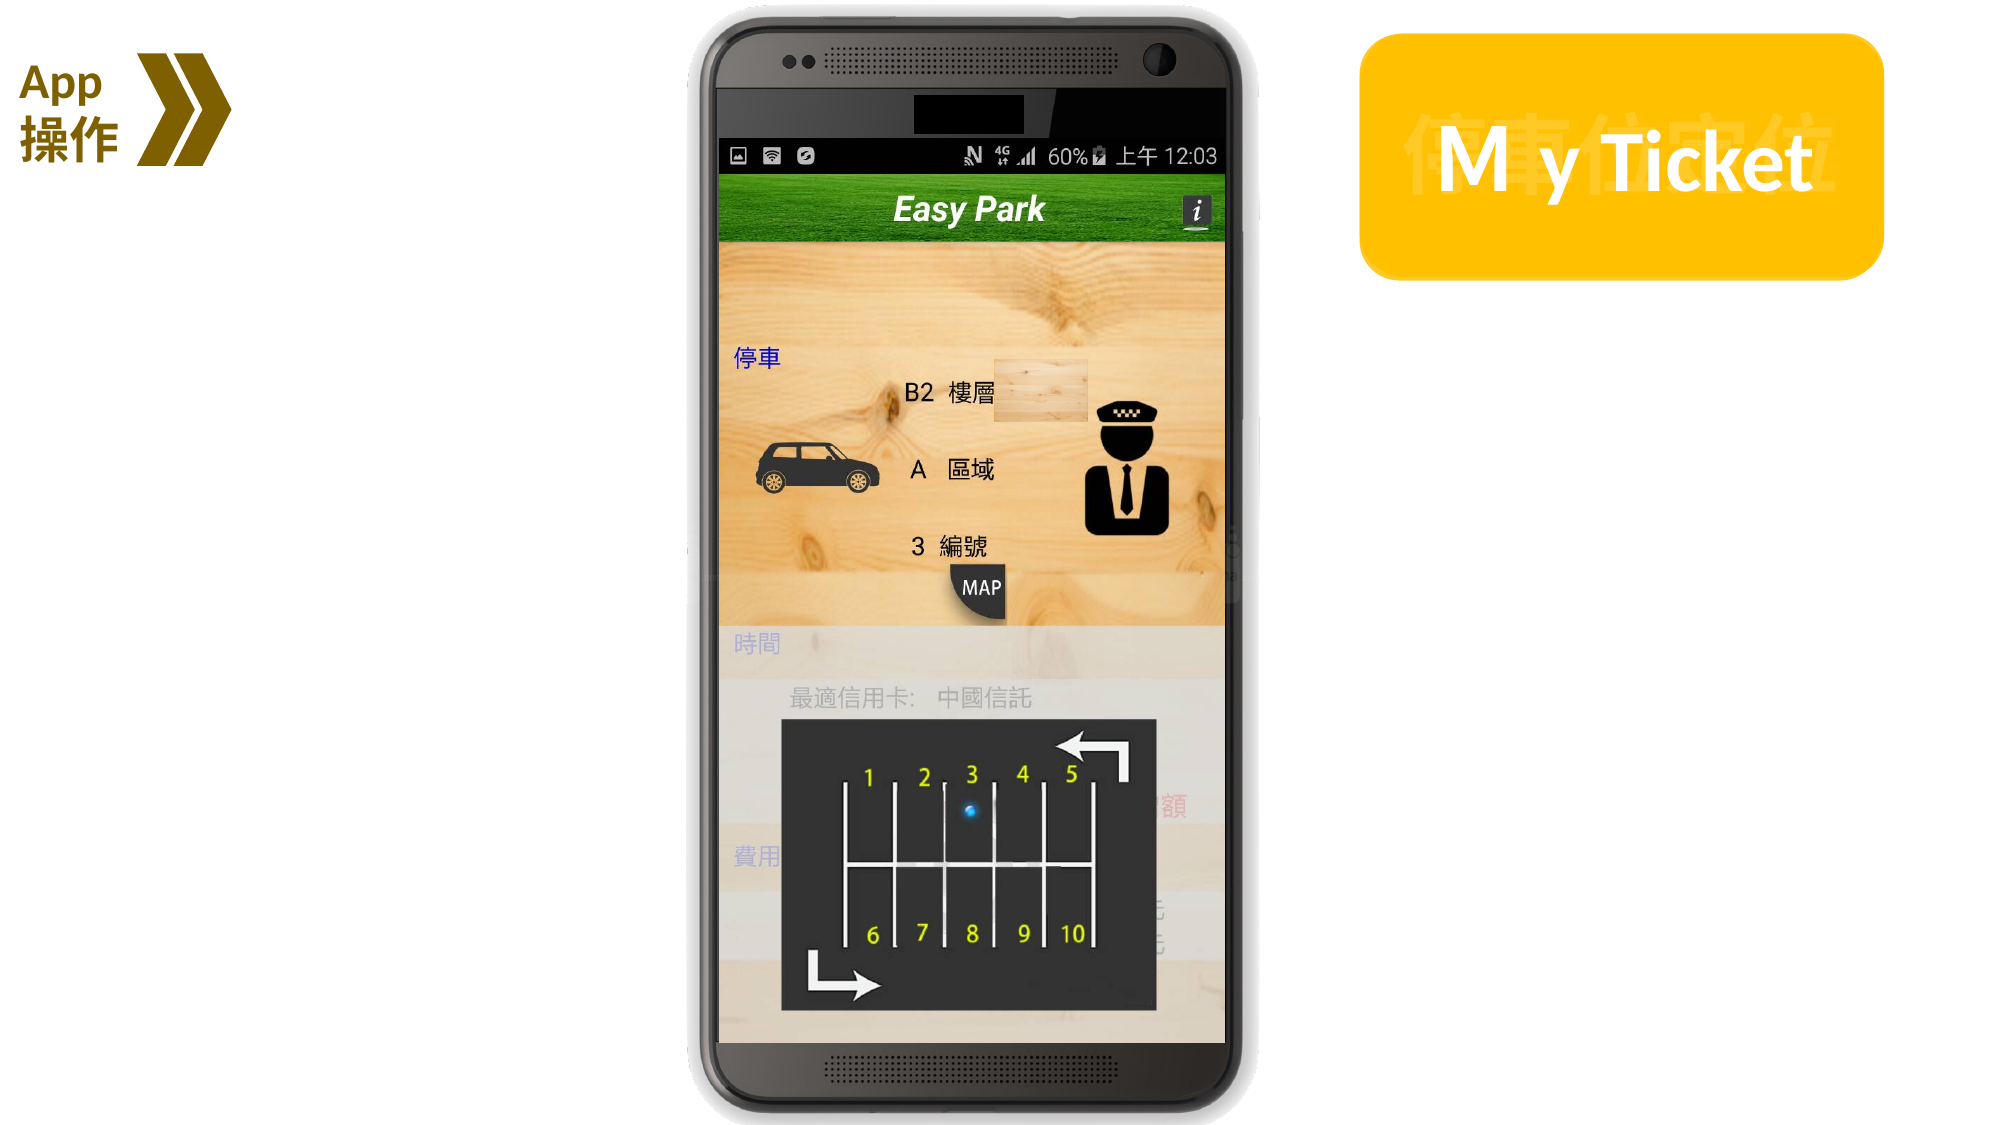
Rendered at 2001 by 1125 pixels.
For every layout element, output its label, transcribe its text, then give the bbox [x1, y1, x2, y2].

text_box App 操作 [4, 41, 146, 178]
picture [686, 4, 1260, 1125]
text_box [1359, 33, 1885, 281]
text_box [915, 96, 1023, 133]
text_box [146, 53, 195, 166]
text_box [173, 53, 232, 166]
text_box Ｍy Ticket [1387, 95, 1858, 218]
